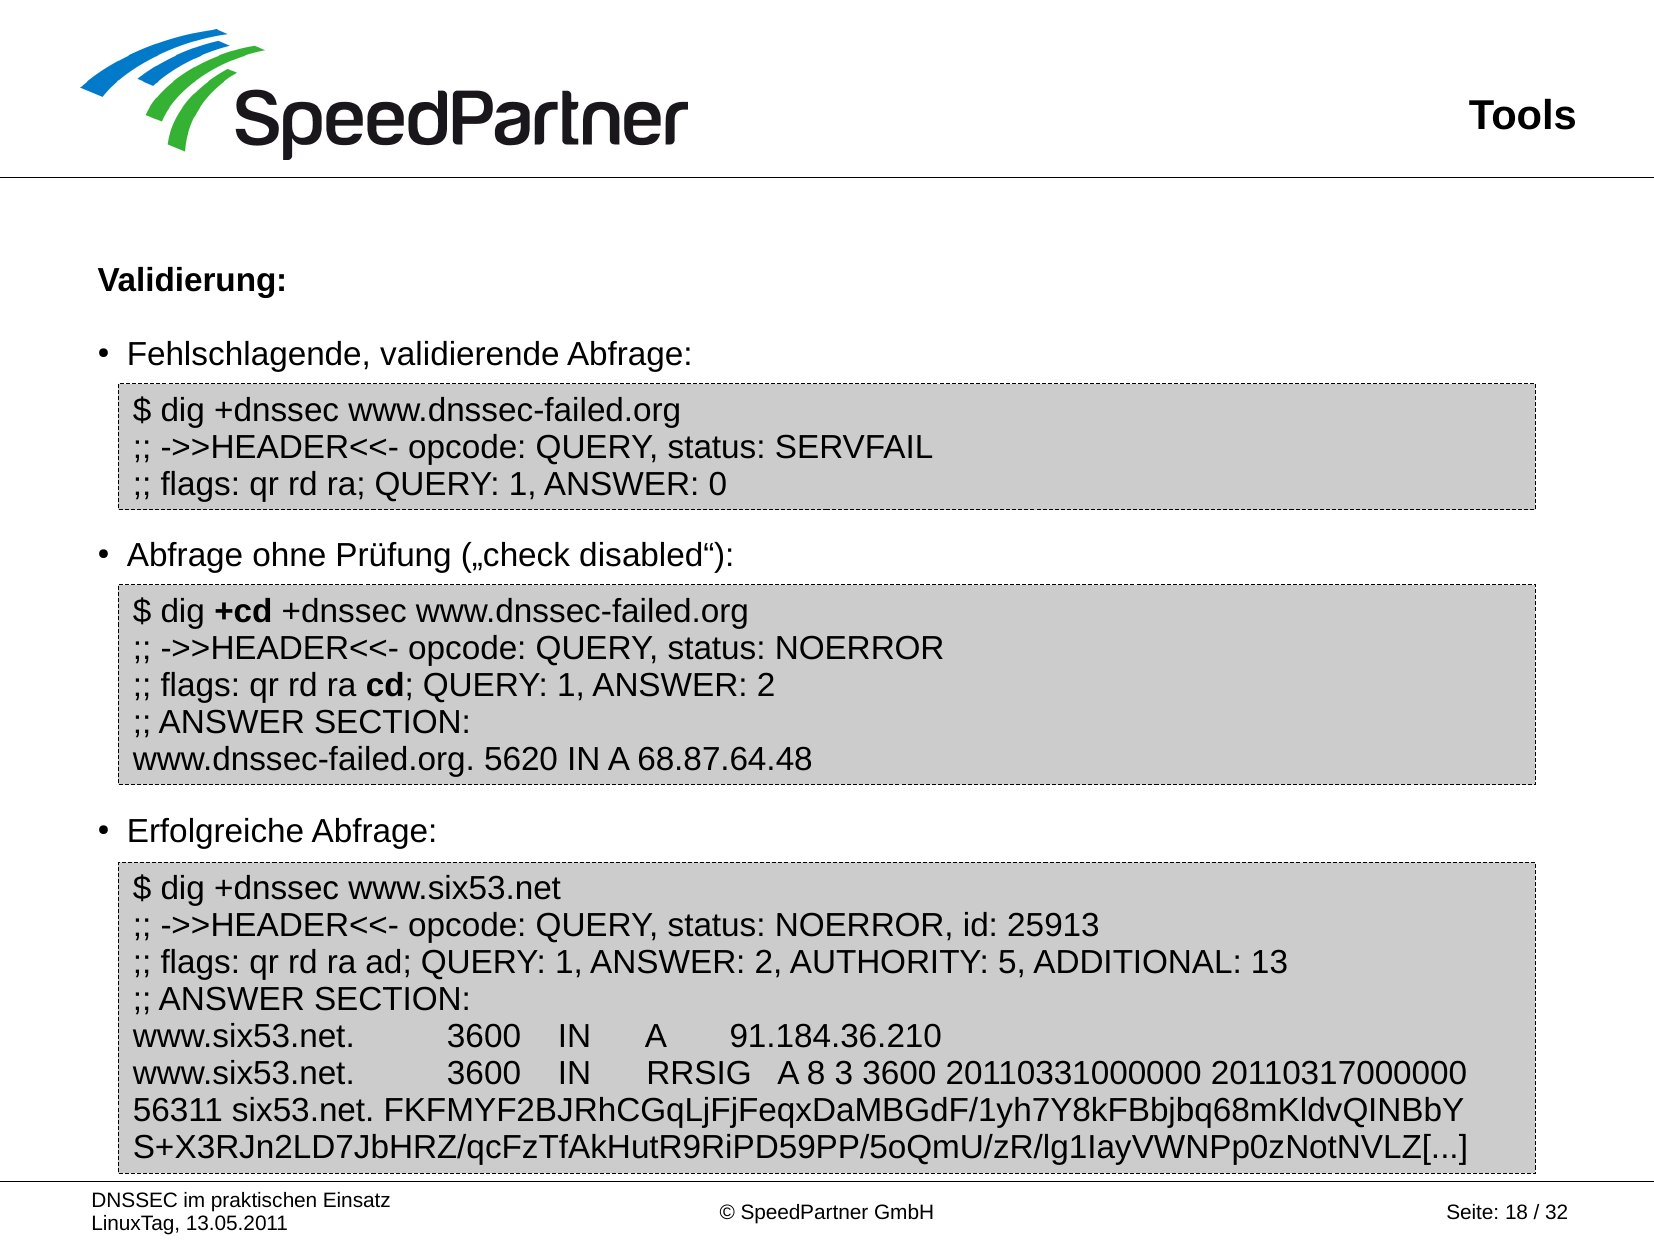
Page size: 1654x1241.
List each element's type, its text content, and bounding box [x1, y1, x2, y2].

text_box $ dig +dnssec www.dnssec-failed.org ;; ->>HEADER<<- opcode: QUERY, status: SERVFAIL ;; flags: qr rd ra; QUERY: 1, ANSWER: 0 [118, 383, 1536, 510]
picture [80, 29, 688, 160]
title Tools [590, 70, 1577, 160]
text_box $ dig +dnssec www.six53.net ;; ->>HEADER<<- opcode: QUERY, status: NOERROR, id: 25913 ;; flags: qr rd ra ad; QUERY: 1, ANSWER: 2, AUTHORITY: 5, ADDITIONAL: 13 ;; ANSWER SECTION: www.six53.net. 3600 IN A 91.184.36.210 www.six53.net. 3600 IN RRSIG A 8 3 3600 20110331000000 20110317000000 56311 six53.net. FKFMYF2BJRhCGqLjFjFeqxDaMBGdF/1yh7Y8kFBbjbq68mKldvQINBbY S+X3RJn2LD7JbHRZ/qcFzTfAkHutR9RiPD59PP/5oQmU/zR/lg1IayVWNPp0zNotNVLZ[...] [118, 862, 1536, 1174]
text_box Validierung: Fehlschlagende, validierende Abfrage: Abfrage ohne Prüfung („check disabled“): Erfolgreiche Abfrage: [82, 253, 1565, 1151]
text_box $ dig +cd +dnssec www.dnssec-failed.org ;; ->>HEADER<<- opcode: QUERY, status: NOERROR ;; flags: qr rd ra cd; QUERY: 1, ANSWER: 2 ;; ANSWER SECTION: www.dnssec-failed.org. 5620 IN A 68.87.64.48 [118, 584, 1536, 785]
